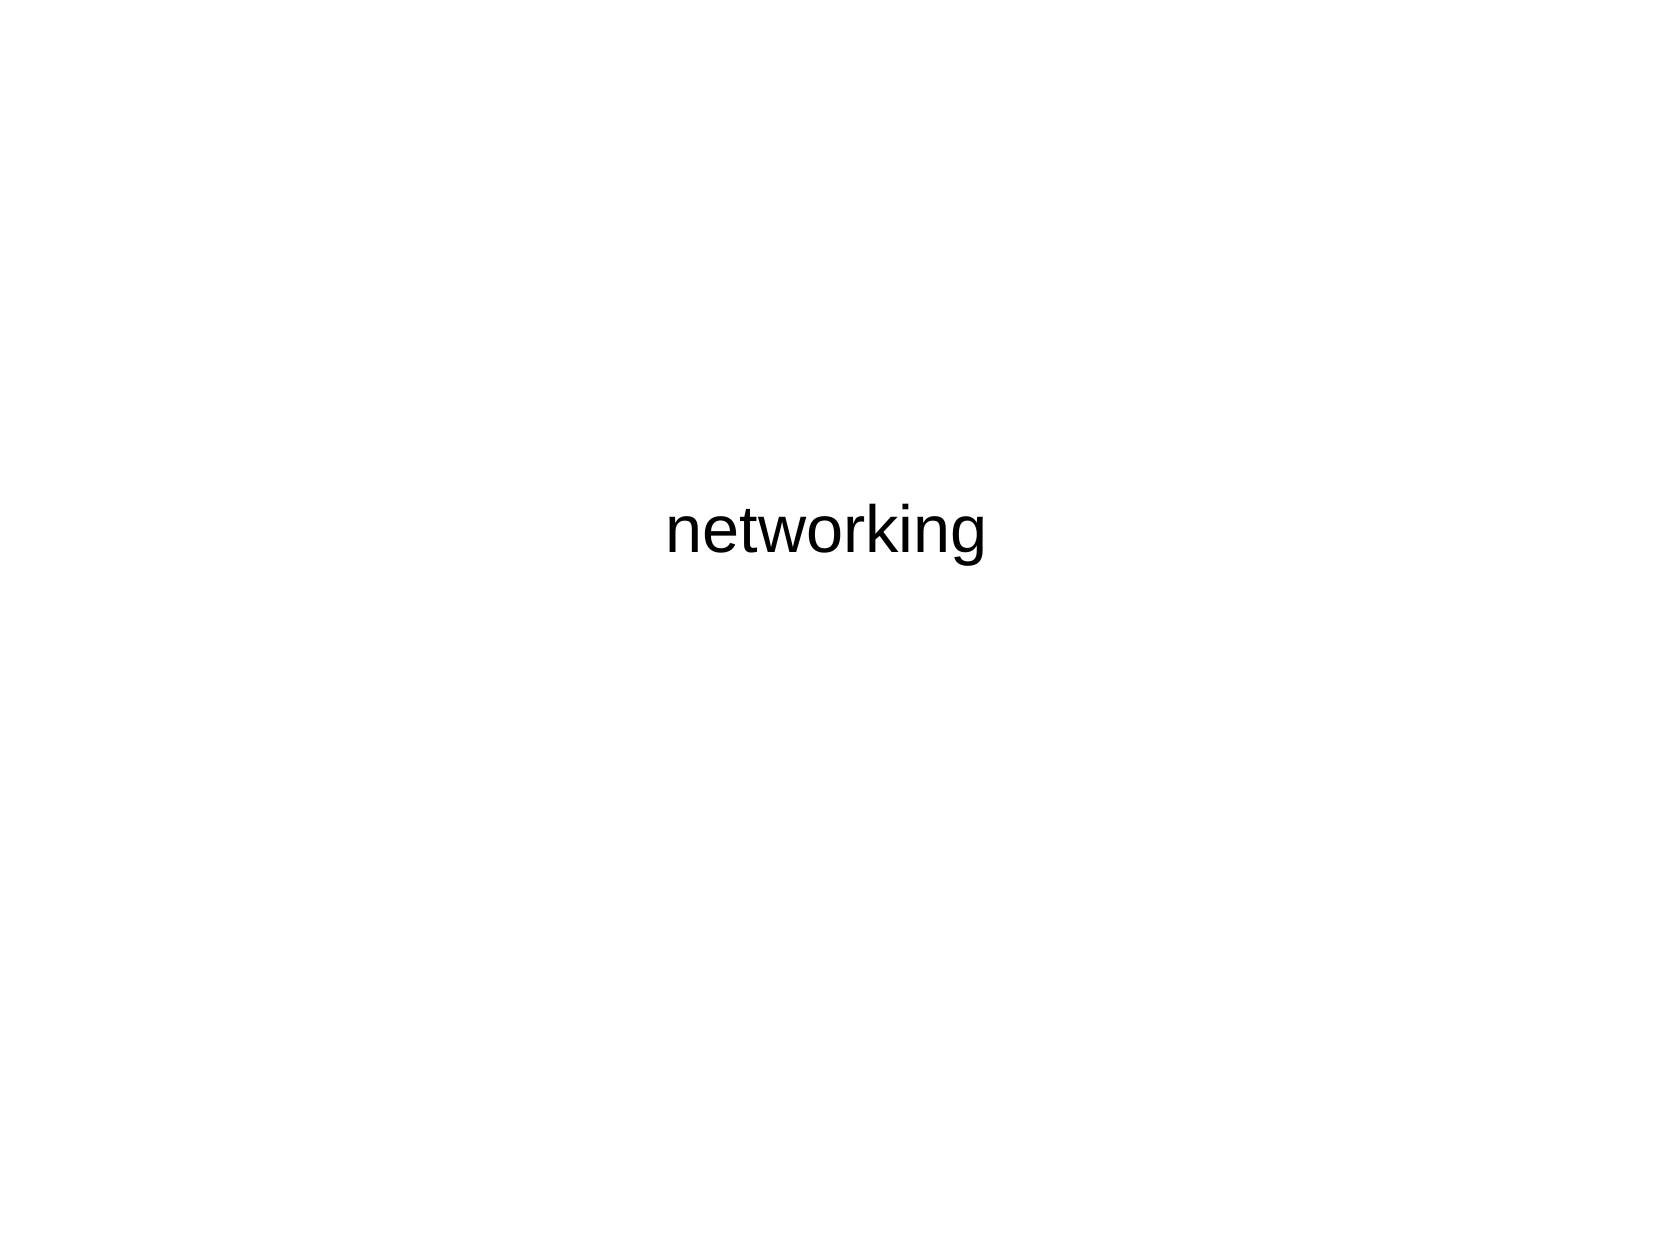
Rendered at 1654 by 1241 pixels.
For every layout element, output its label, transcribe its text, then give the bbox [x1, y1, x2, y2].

subtitle networking [82, 49, 1571, 1010]
